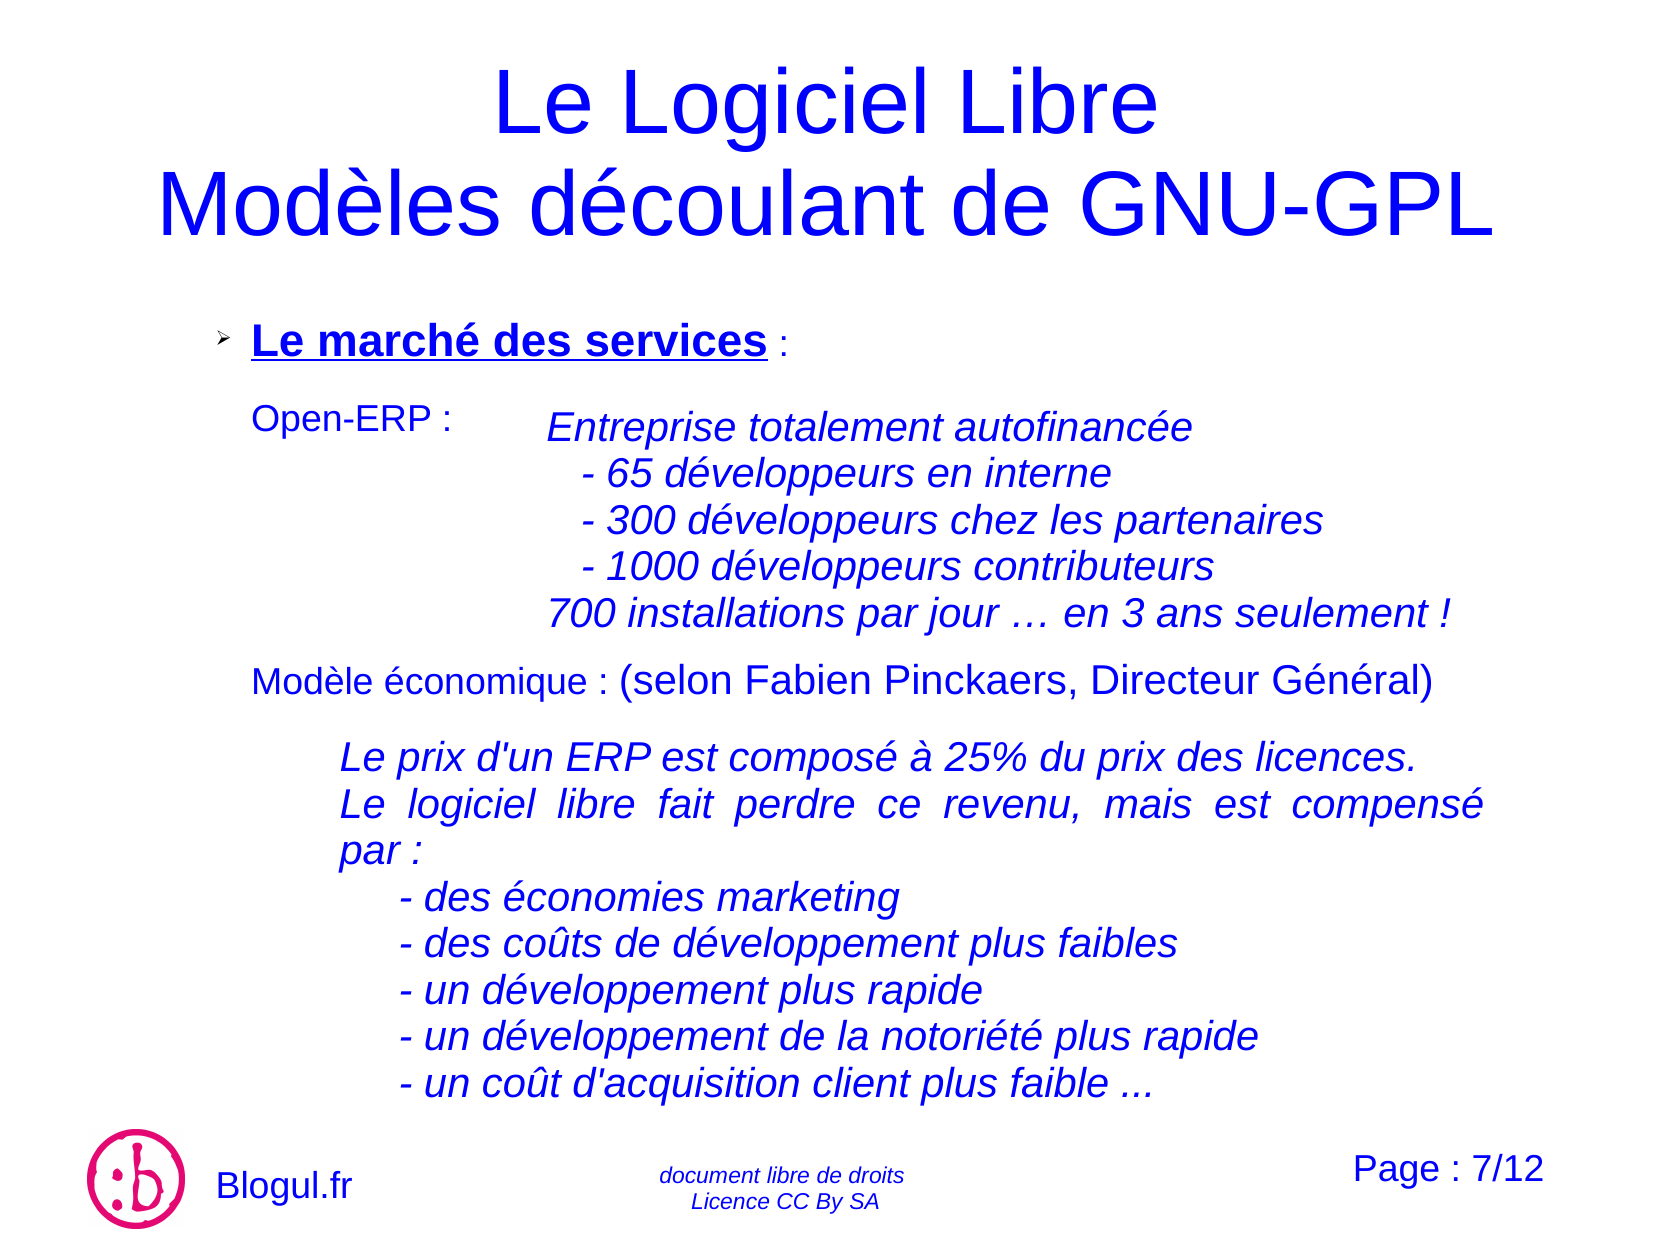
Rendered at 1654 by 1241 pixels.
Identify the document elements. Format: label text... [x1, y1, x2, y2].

text_box Le marché des services : [200, 307, 1548, 458]
text_box Entreprise totalement autofinancée - 65 développeurs en interne - 300 développeurs chez les partenaires - 1000 développeurs contributeurs 700 installations par jour … en 3 ans seulement ! [531, 396, 1501, 646]
text_box Modèle économique : (selon Fabien Pinckaers, Directeur Général) [236, 649, 1501, 721]
text_box Le prix d'un ERP est composé à 25% du prix des licences. Le logiciel libre fait perdre ce revenu, mais est compensé par : - des économies marketing - des coûts de développement plus faibles - un développement plus rapide - un développement de la notoriété plus rapide - un coût d'acquisition client plus faible ... [324, 726, 1501, 1118]
picture [87, 1129, 185, 1229]
title Le Logiciel Libre Modèles découlant de GNU-GPL [82, 49, 1571, 257]
text_box Open-ERP : [236, 389, 502, 461]
